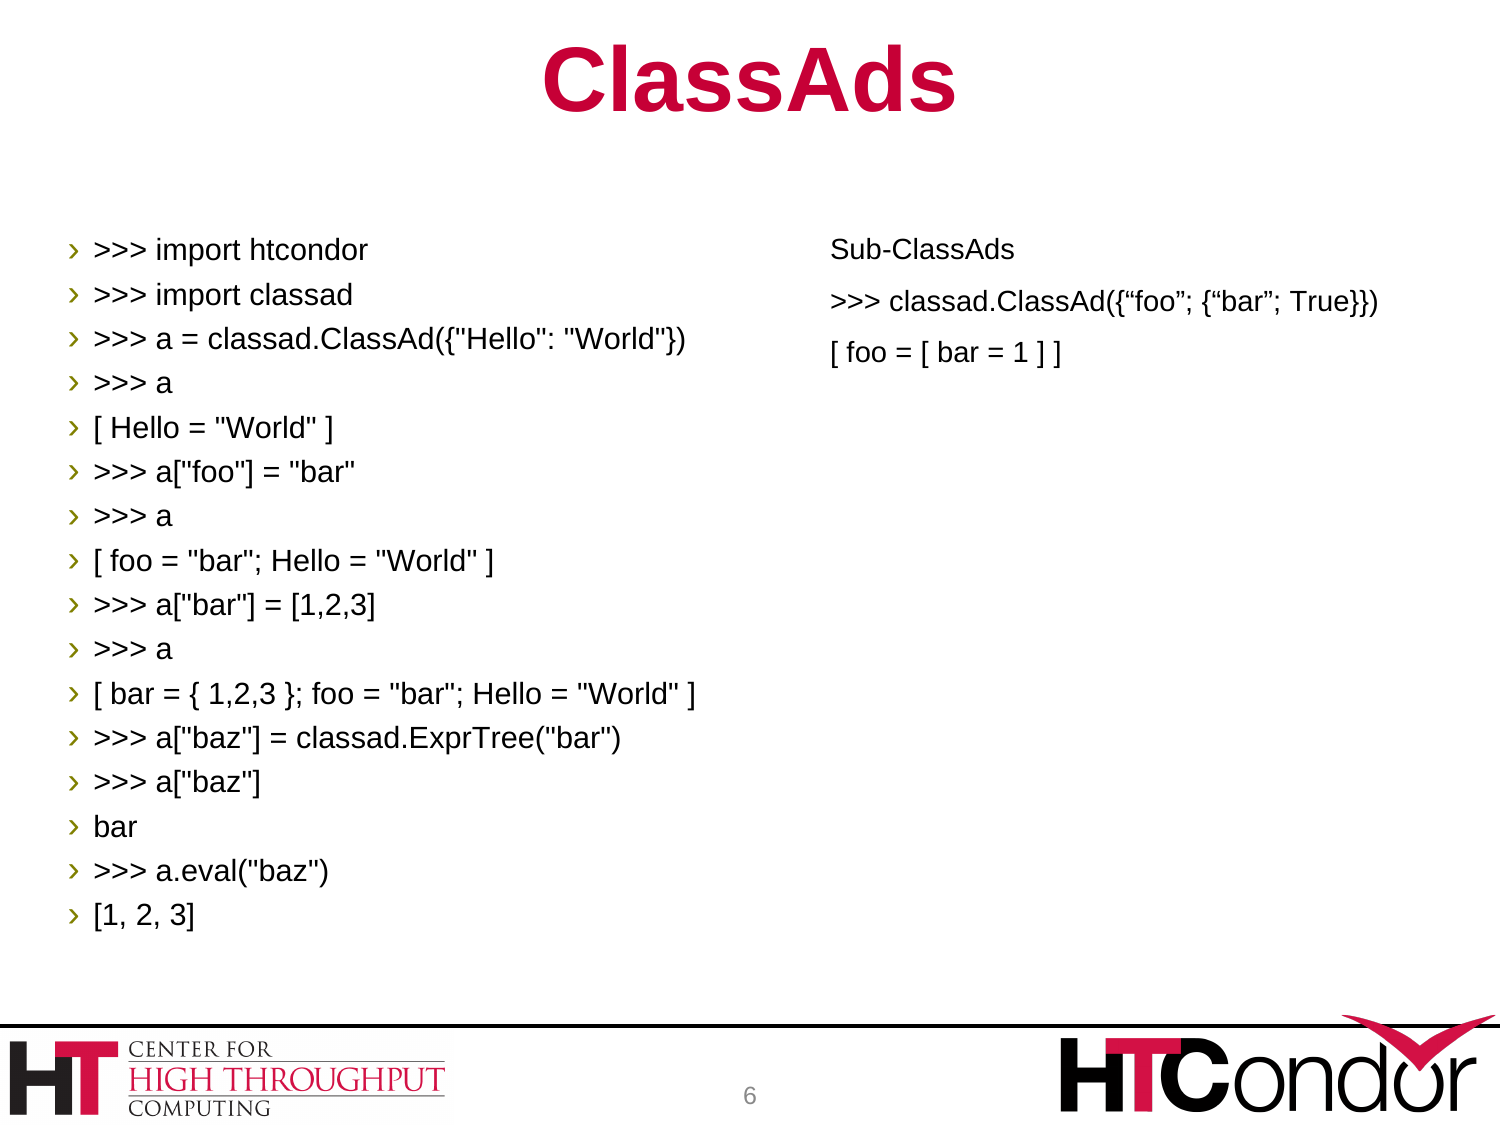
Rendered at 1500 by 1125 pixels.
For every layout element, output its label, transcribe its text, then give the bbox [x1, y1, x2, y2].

list >>> import htcondor >>> import classad >>> a = classad.ClassAd({"Hello": "World"}) >>> a [ Hello = "World" ] >>> a["foo"] = "bar" >>> a [ foo = "bar"; Hello = "World" ] >>> a["bar"] = [1,2,3] >>> a [ bar = { 1,2,3 }; foo = "bar"; Hello = "World" ] >>> a["baz"] = classad.ExprTree("bar") >>> a["baz"] bar >>> a.eval("baz") [1, 2, 3] [52, 222, 726, 991]
text_box <number> [575, 1065, 926, 1125]
picture [0, 1029, 454, 1125]
title ClassAds [0, 0, 1500, 150]
picture [1055, 1014, 1500, 1119]
list Sub-ClassAds >>> classad.ClassAd({“foo”; {“bar”; True}}) [ foo = [ bar = 1 ] ] [758, 222, 1432, 916]
